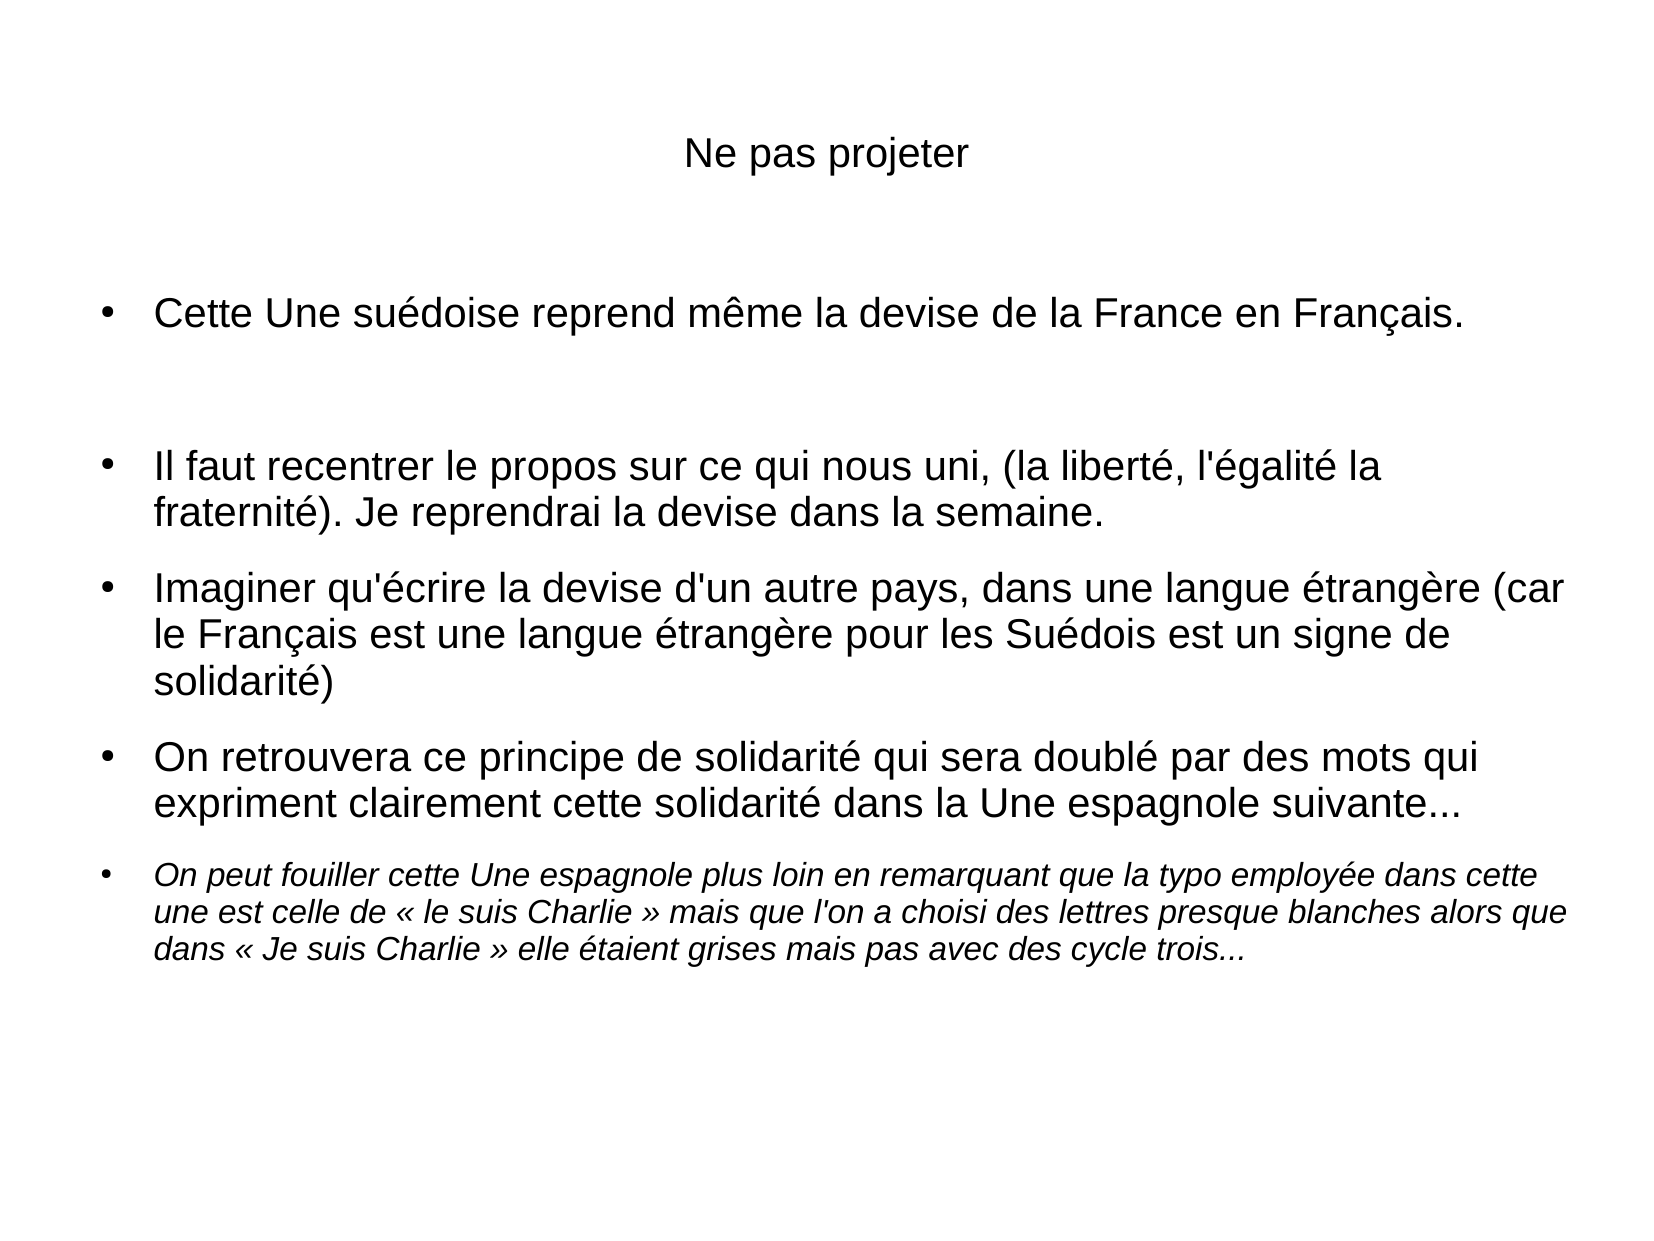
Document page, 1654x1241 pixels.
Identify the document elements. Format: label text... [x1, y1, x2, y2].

list Cette Une suédoise reprend même la devise de la France en Français. Il faut recentrer le propos sur ce qui nous uni, (la liberté, l'égalité la fraternité). Je reprendrai la devise dans la semaine. Imaginer qu'écrire la devise d'un autre pays, dans une langue étrangère (car le Français est une langue étrangère pour les Suédois est un signe de solidarité) On retrouvera ce principe de solidarité qui sera doublé par des mots qui expriment clairement cette solidarité dans la Une espagnole suivante... On peut fouiller cette Une espagnole plus loin en remarquant que la typo employée dans cette une est celle de « le suis Charlie » mais que l'on a choisi des lettres presque blanches alors que dans « Je suis Charlie » elle étaient grises mais pas avec des cycle trois... [82, 290, 1571, 1109]
title Ne pas projeter [82, 49, 1571, 257]
